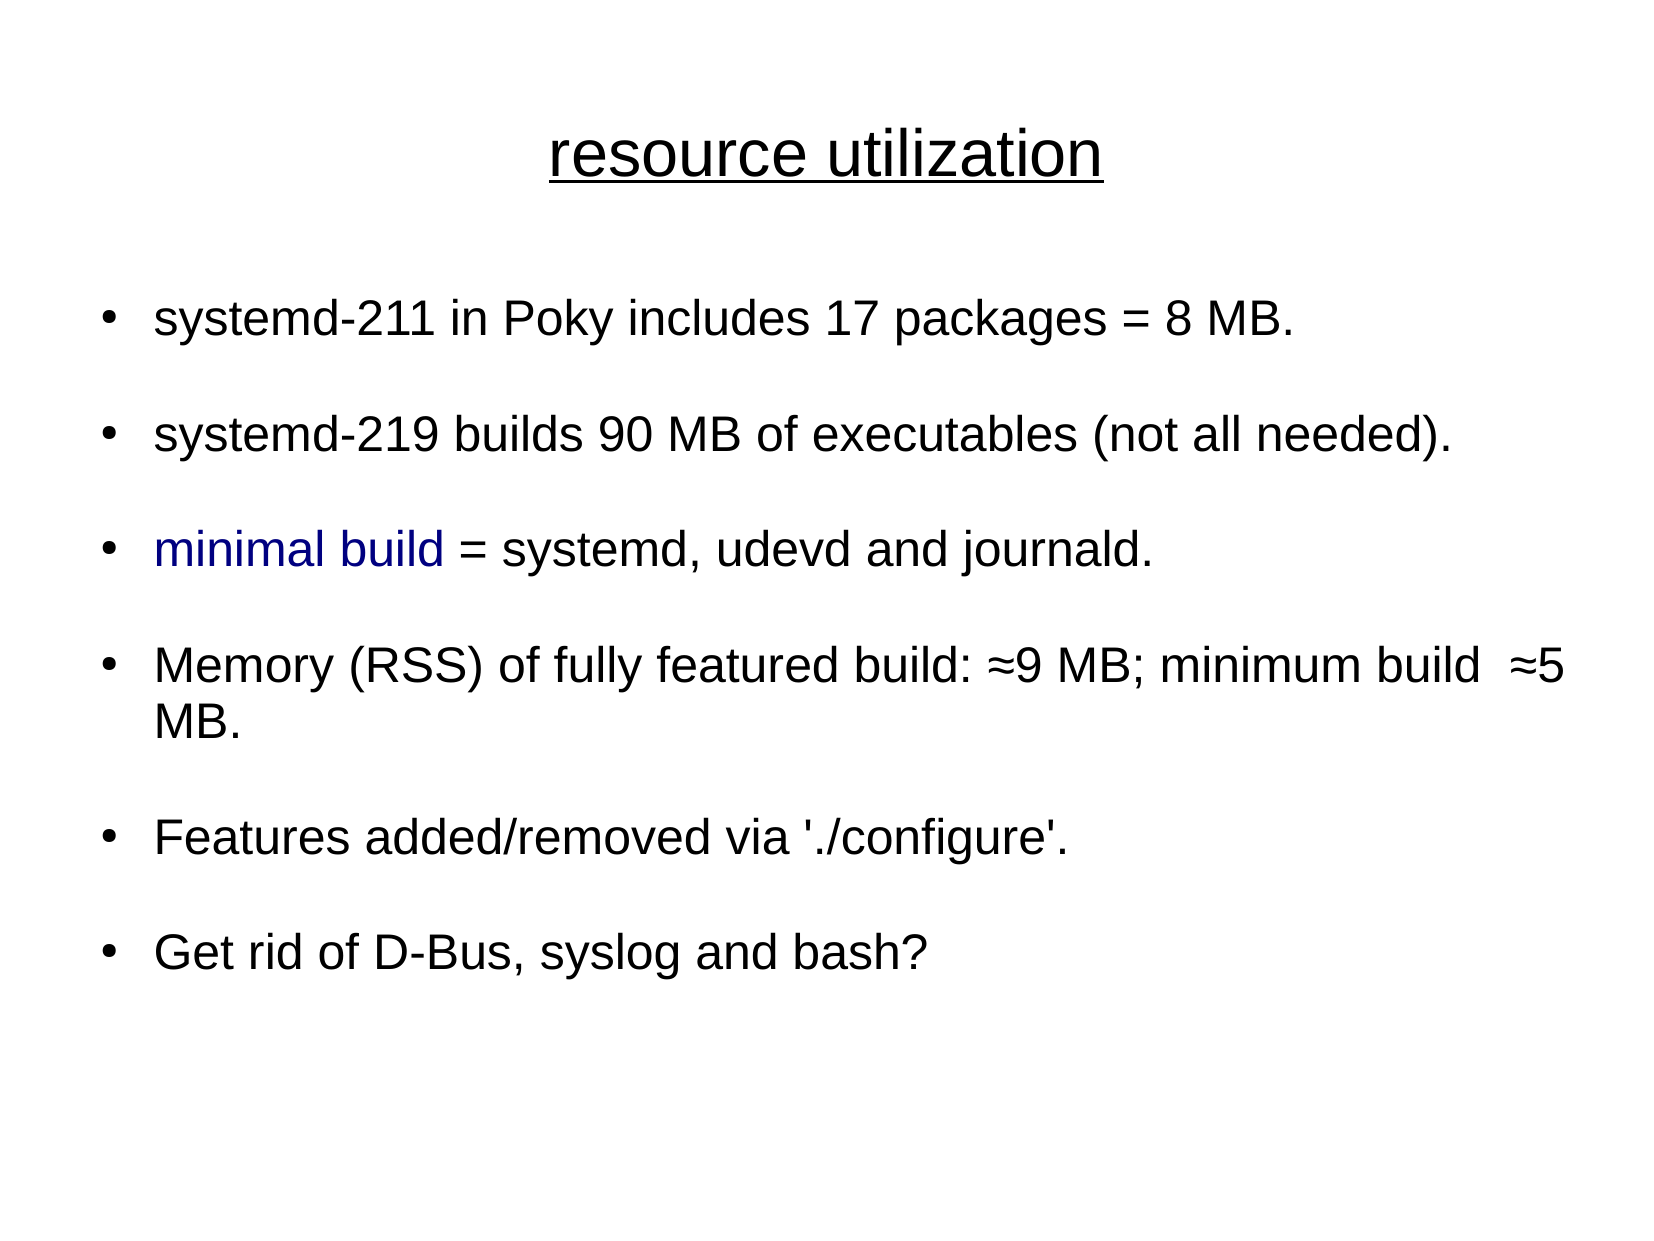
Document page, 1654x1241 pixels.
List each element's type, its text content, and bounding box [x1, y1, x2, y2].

title resource utilization [82, 49, 1571, 257]
list systemd-211 in Poky includes 17 packages = 8 MB. systemd-219 builds 90 MB of executables (not all needed). minimal build = systemd, udevd and journald. Memory (RSS) of fully featured build: ≈9 MB; minimum build ≈5 MB. Features added/removed via './configure'. Get rid of D-Bus, syslog and bash? [82, 290, 1571, 1010]
